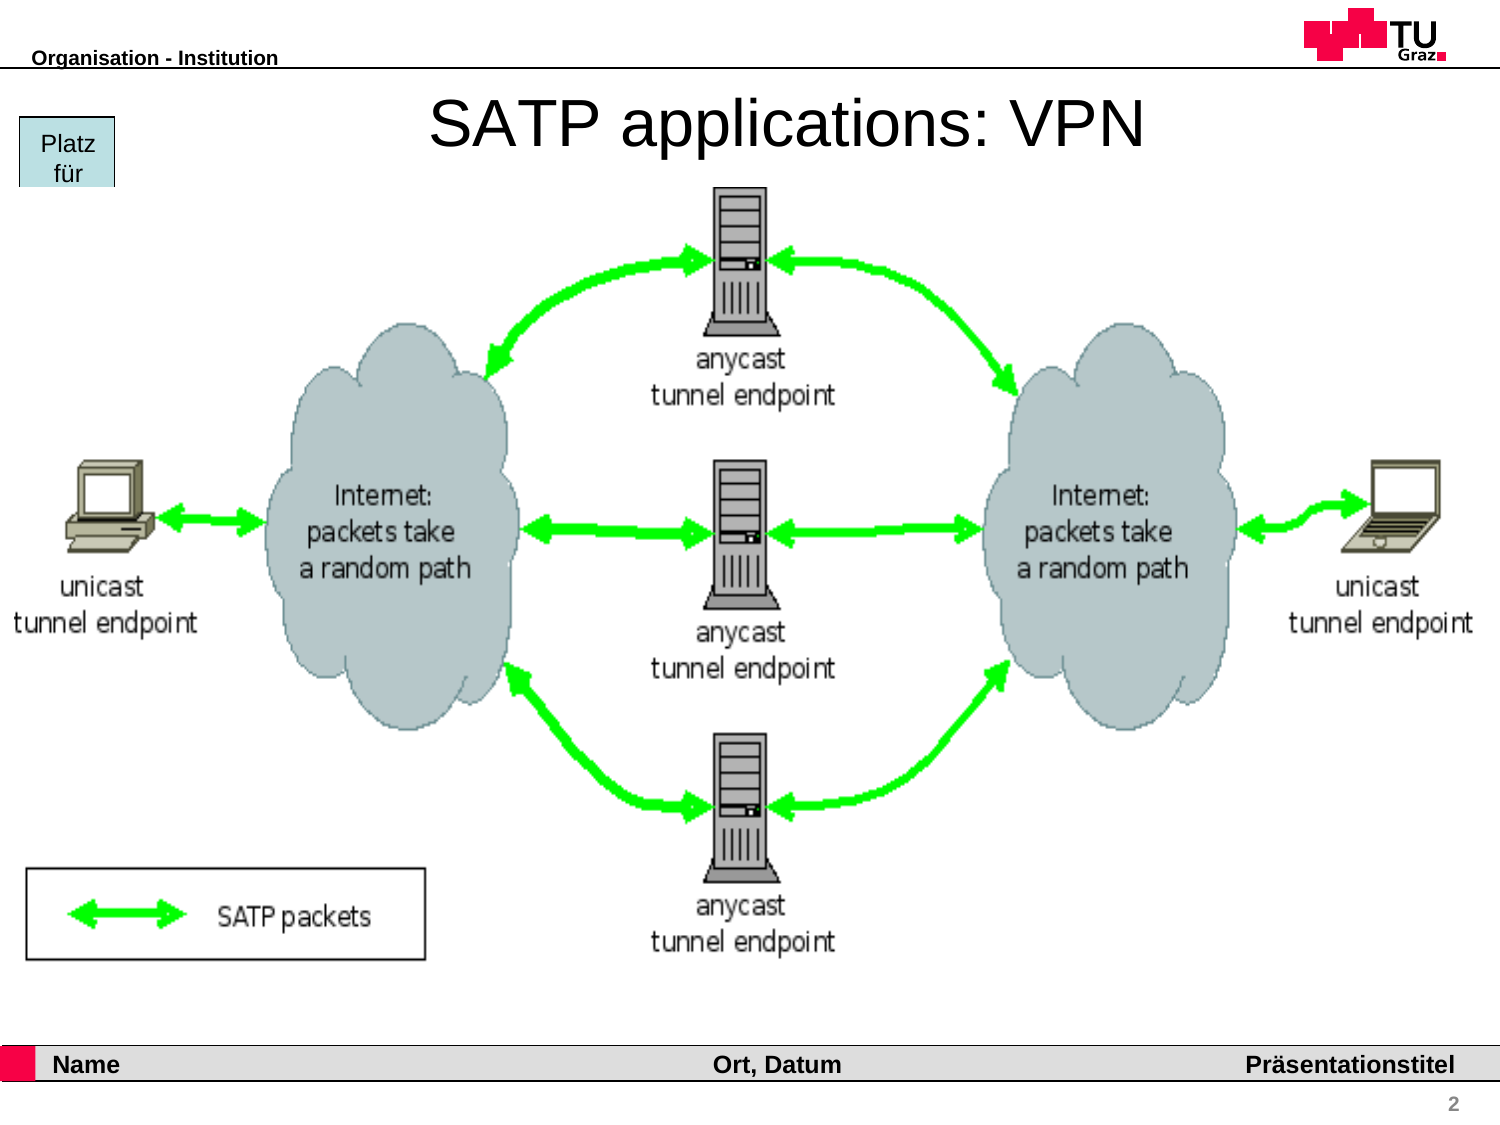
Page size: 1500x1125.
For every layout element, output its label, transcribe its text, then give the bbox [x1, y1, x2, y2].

title SATP applications: VPN [150, 75, 1426, 173]
picture [14, 187, 1477, 976]
